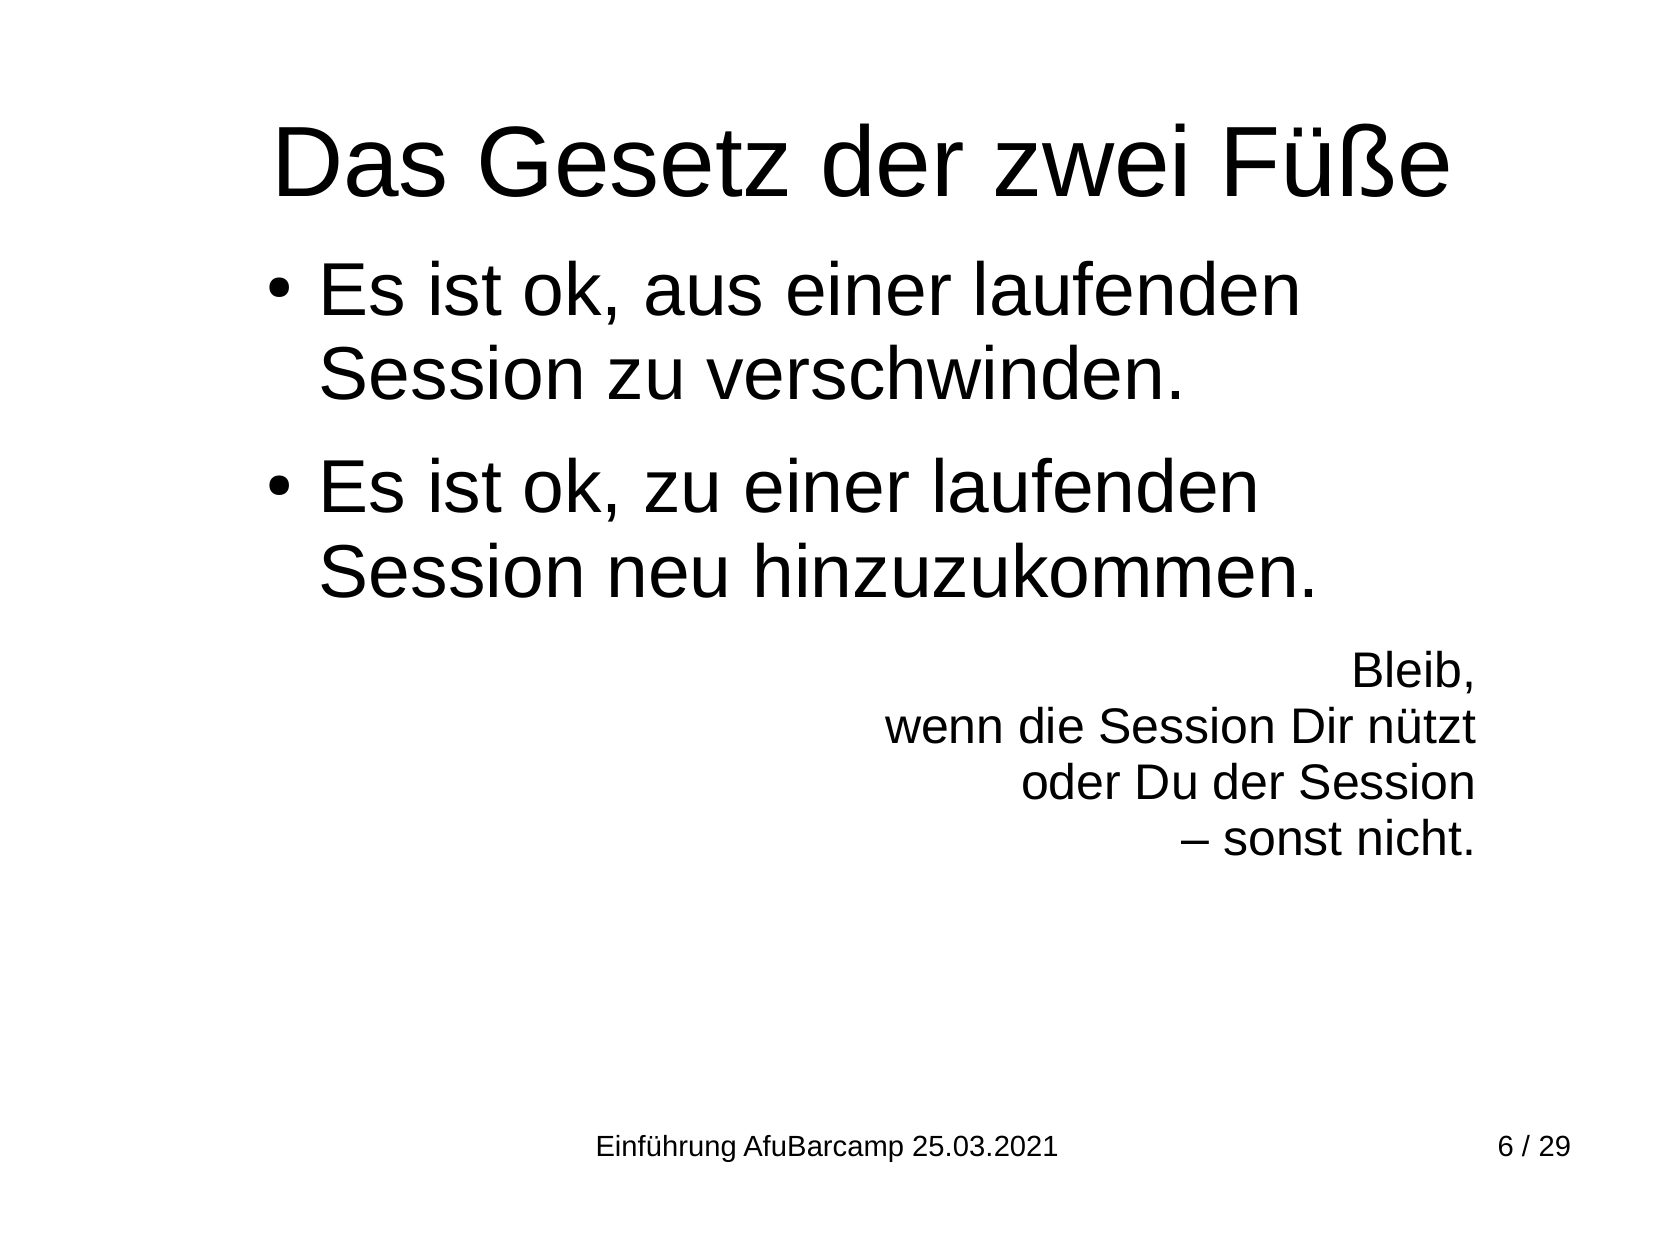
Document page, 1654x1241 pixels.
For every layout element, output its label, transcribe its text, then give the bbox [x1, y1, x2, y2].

list Das Gesetz der zwei Füße Es ist ok, aus einer laufenden Session zu verschwinden. Es ist ok, zu einer laufenden Session neu hinzuzukommen. Bleib, wenn die Session Dir nützt oder Du der Session – sonst nicht. [248, 106, 1477, 1040]
